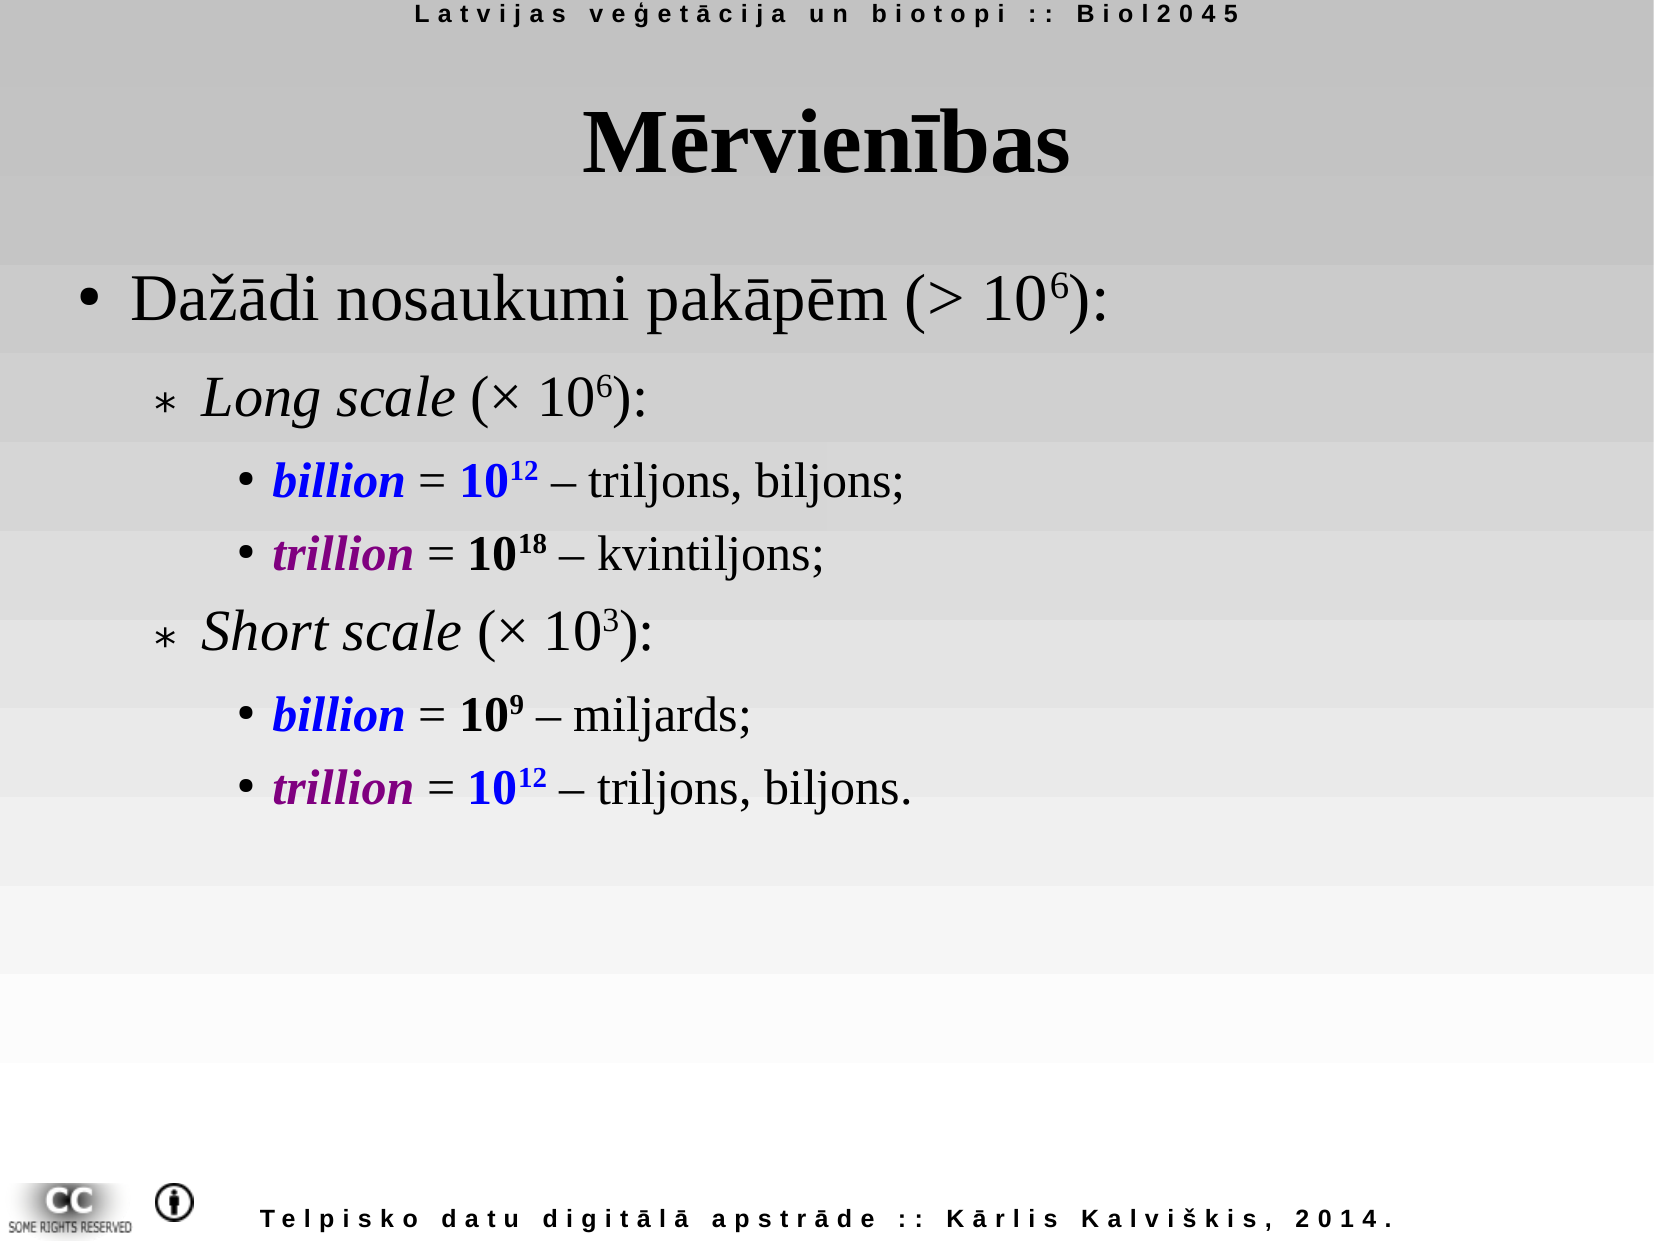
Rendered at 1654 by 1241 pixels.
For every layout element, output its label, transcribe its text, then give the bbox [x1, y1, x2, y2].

title Mērvienības [59, 37, 1596, 246]
list Dažādi nosaukumi pakāpēm (> 106): Long scale (× 106): billion = 1012 – triljons, biljons; trillion = 1018 – kvintiljons; Short scale (× 103): billion = 109 – miljards; trillion = 1012 – triljons, biljons. [59, 261, 1596, 1175]
picture [0, 0, 1654, 1241]
